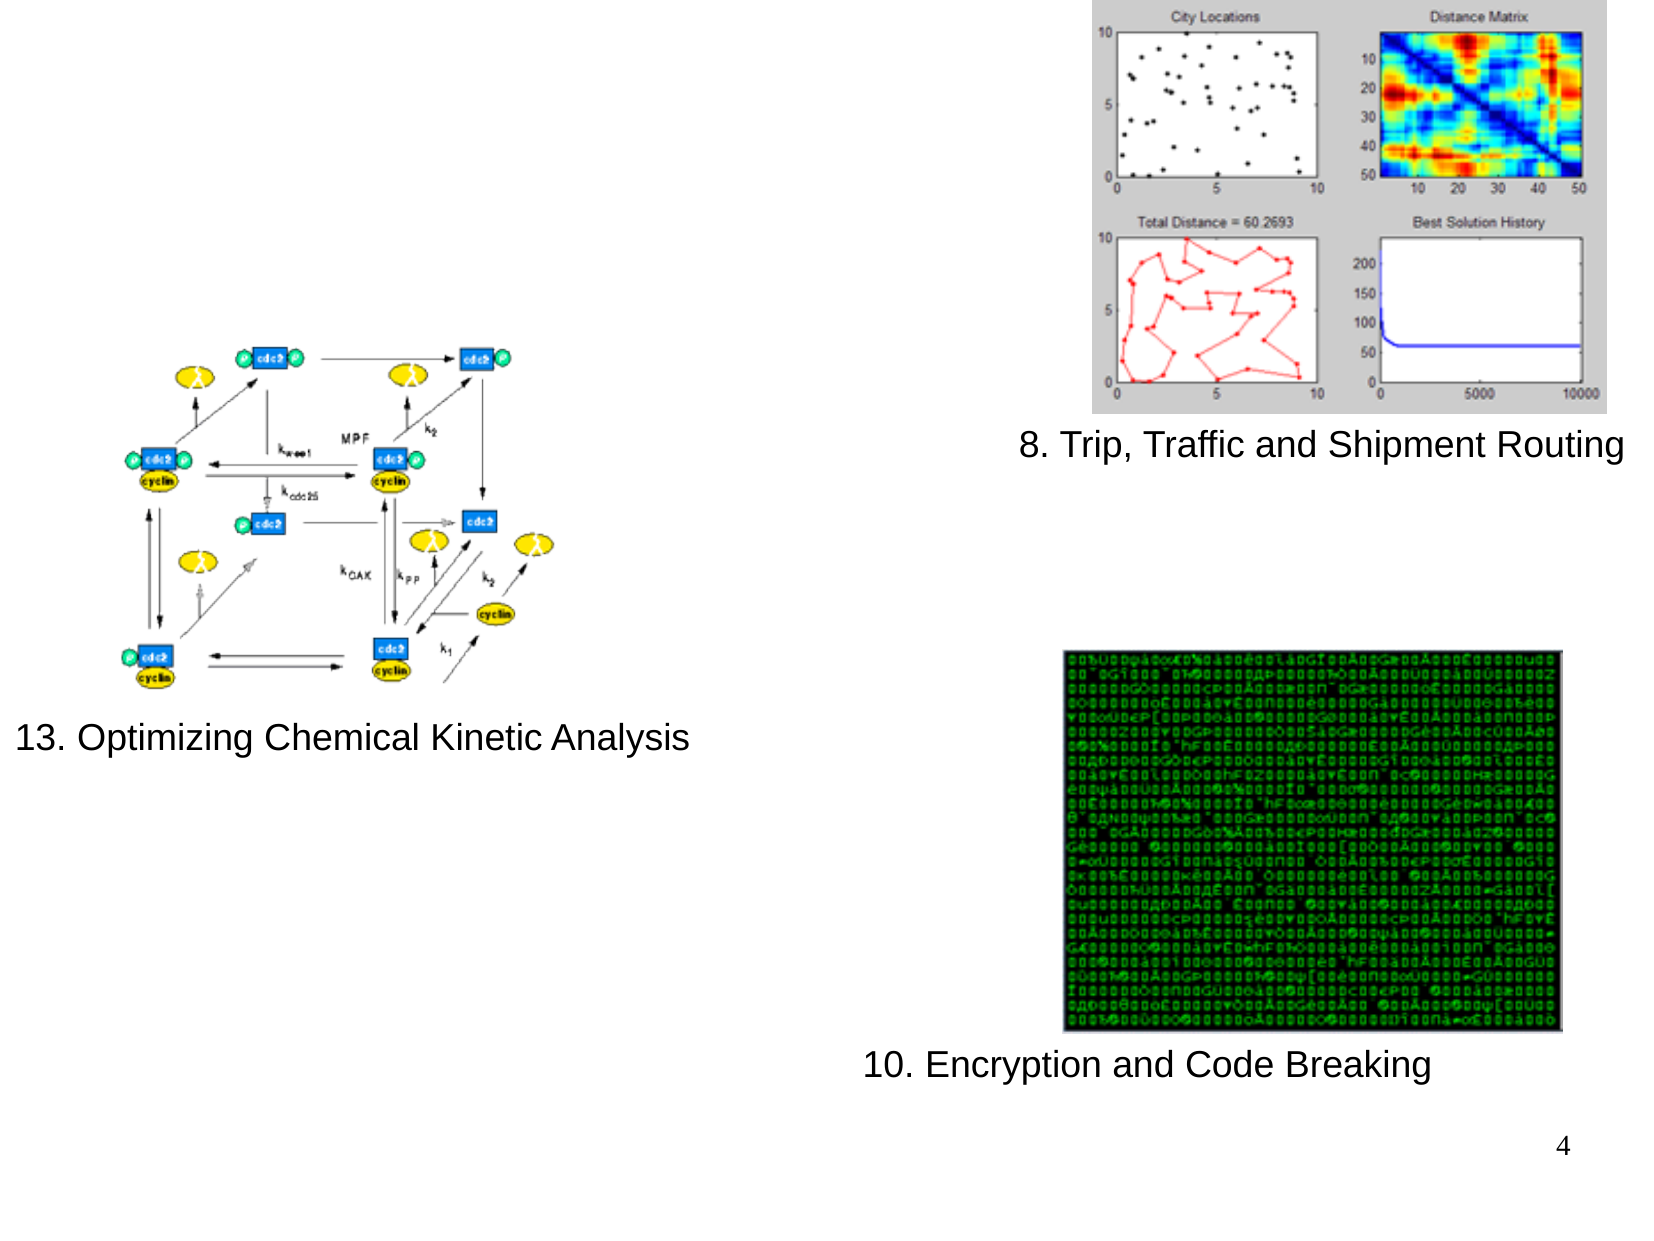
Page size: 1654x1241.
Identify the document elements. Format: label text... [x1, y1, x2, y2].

picture [118, 324, 562, 708]
text_box 8. Trip, Traffic and Shipment Routing [1003, 415, 1641, 473]
text_box 13. Optimizing Chemical Kinetic Analysis [0, 708, 739, 798]
text_box 10. Encryption and Code Breaking [847, 1035, 1448, 1093]
picture [1062, 649, 1563, 1034]
picture [1092, 0, 1607, 414]
